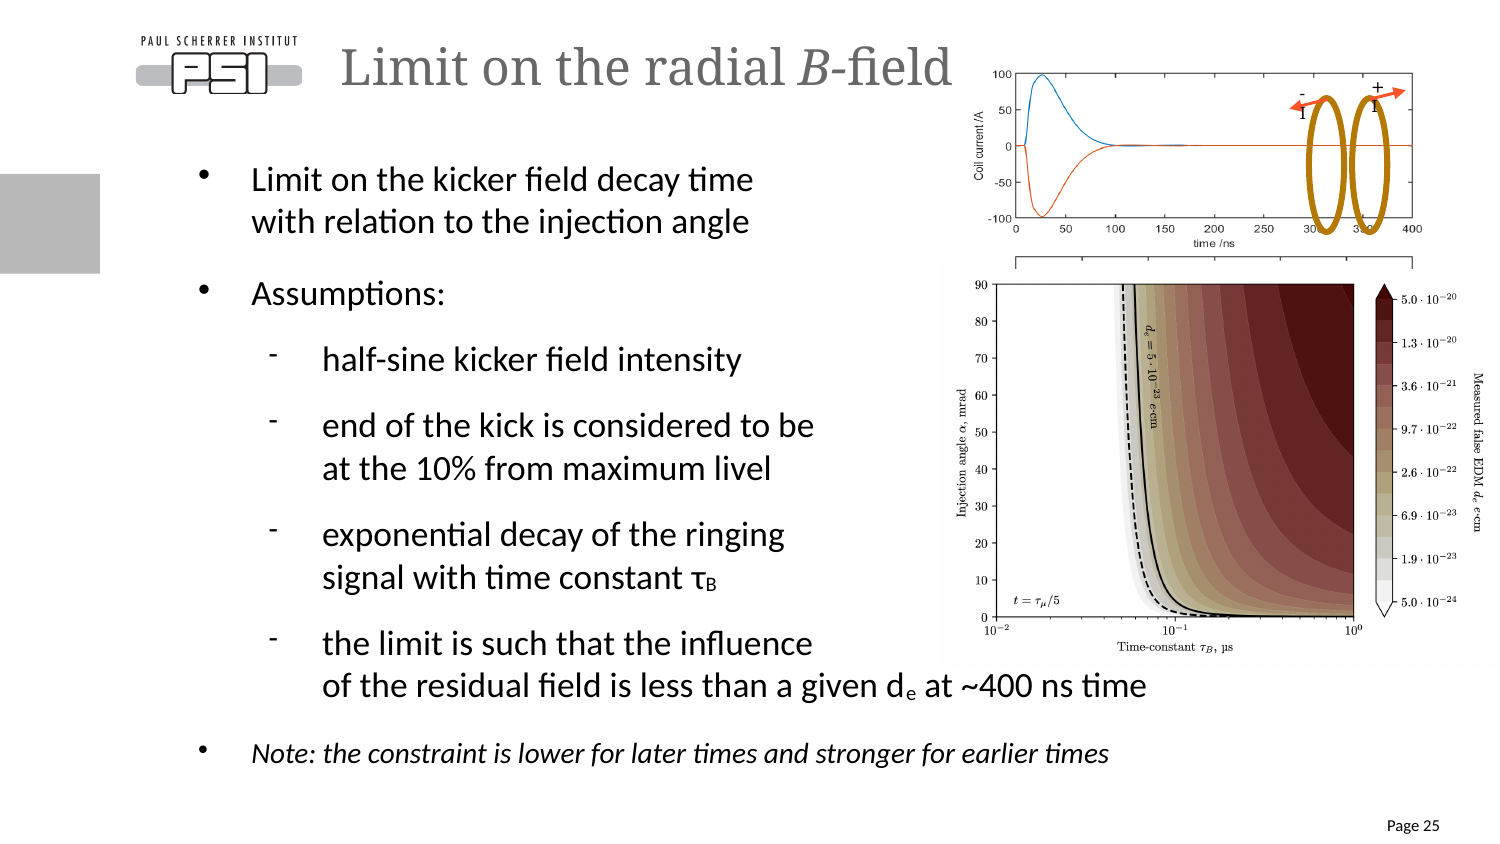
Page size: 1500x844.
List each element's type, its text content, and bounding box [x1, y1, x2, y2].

picture [938, 62, 1497, 669]
text_box -I [1284, 75, 1327, 107]
text_box +I [1377, 95, 1395, 100]
text_box +I [1396, 91, 1406, 100]
list Limit on the kicker field decay time with relation to the injection angle Assumptions: half-sine kicker field intensity end of the kick is considered to be at the 10% from maximum livel exponential decay of the ringing signal with time constant τB the limit is such that the influence of the residual field is less than a given de at ~400 ns time Note: the constraint is lower for later times and stronger for earlier times [180, 155, 1411, 731]
title Limit on the radial B-field [340, 35, 1441, 98]
text_box +I [1356, 68, 1406, 100]
slide_number Page <number> [1346, 814, 1441, 839]
